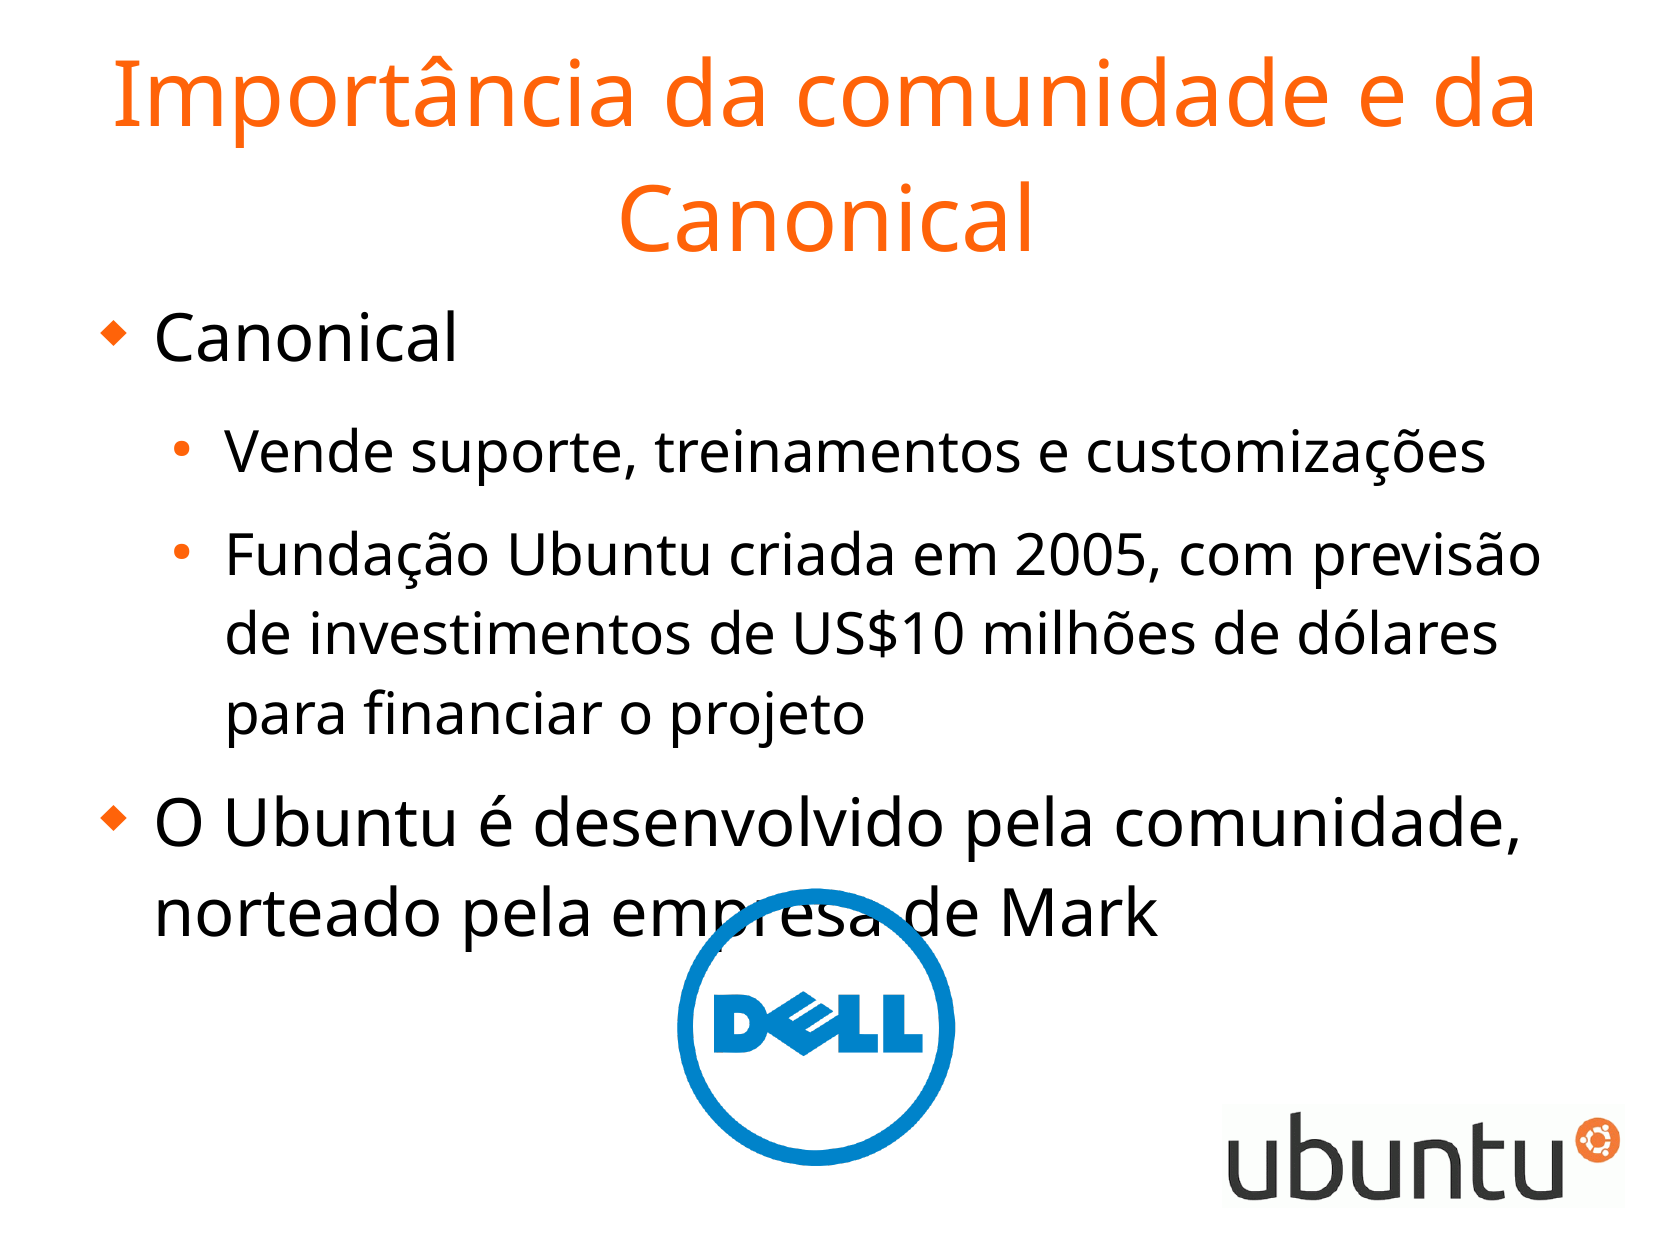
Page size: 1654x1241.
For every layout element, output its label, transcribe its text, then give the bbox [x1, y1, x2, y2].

title Importância da comunidade e da Canonical [82, 49, 1571, 257]
list Canonical Vende suporte, treinamentos e customizações Fundação Ubuntu criada em 2005, com previsão de investimentos de US$10 milhões de dólares para financiar o projeto O Ubuntu é desenvolvido pela comunidade, norteado pela empresa de Mark [82, 290, 1571, 1109]
picture [667, 879, 967, 1176]
picture [1222, 1104, 1625, 1208]
